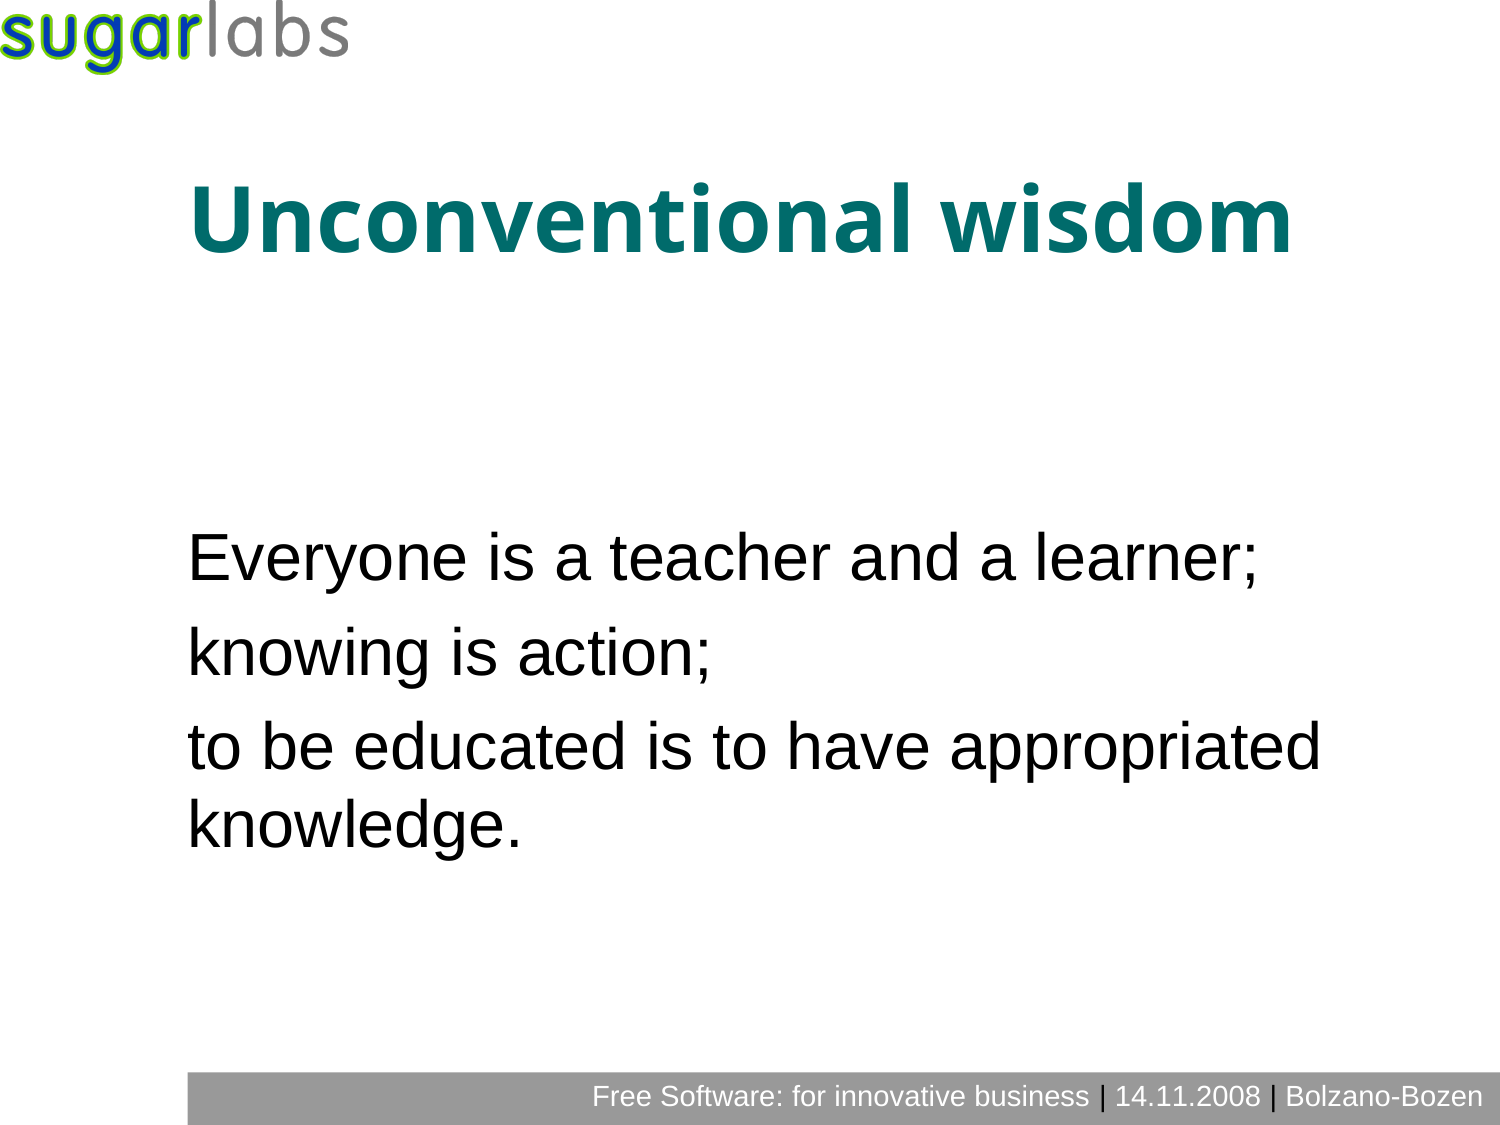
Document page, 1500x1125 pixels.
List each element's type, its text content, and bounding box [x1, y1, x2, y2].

title Unconventional wisdom [187, 75, 1500, 338]
subtitle Everyone is a teacher and a learner; knowing is action; to be educated is to have appropriated knowledge. [187, 337, 1425, 1042]
picture [0, 0, 348, 75]
